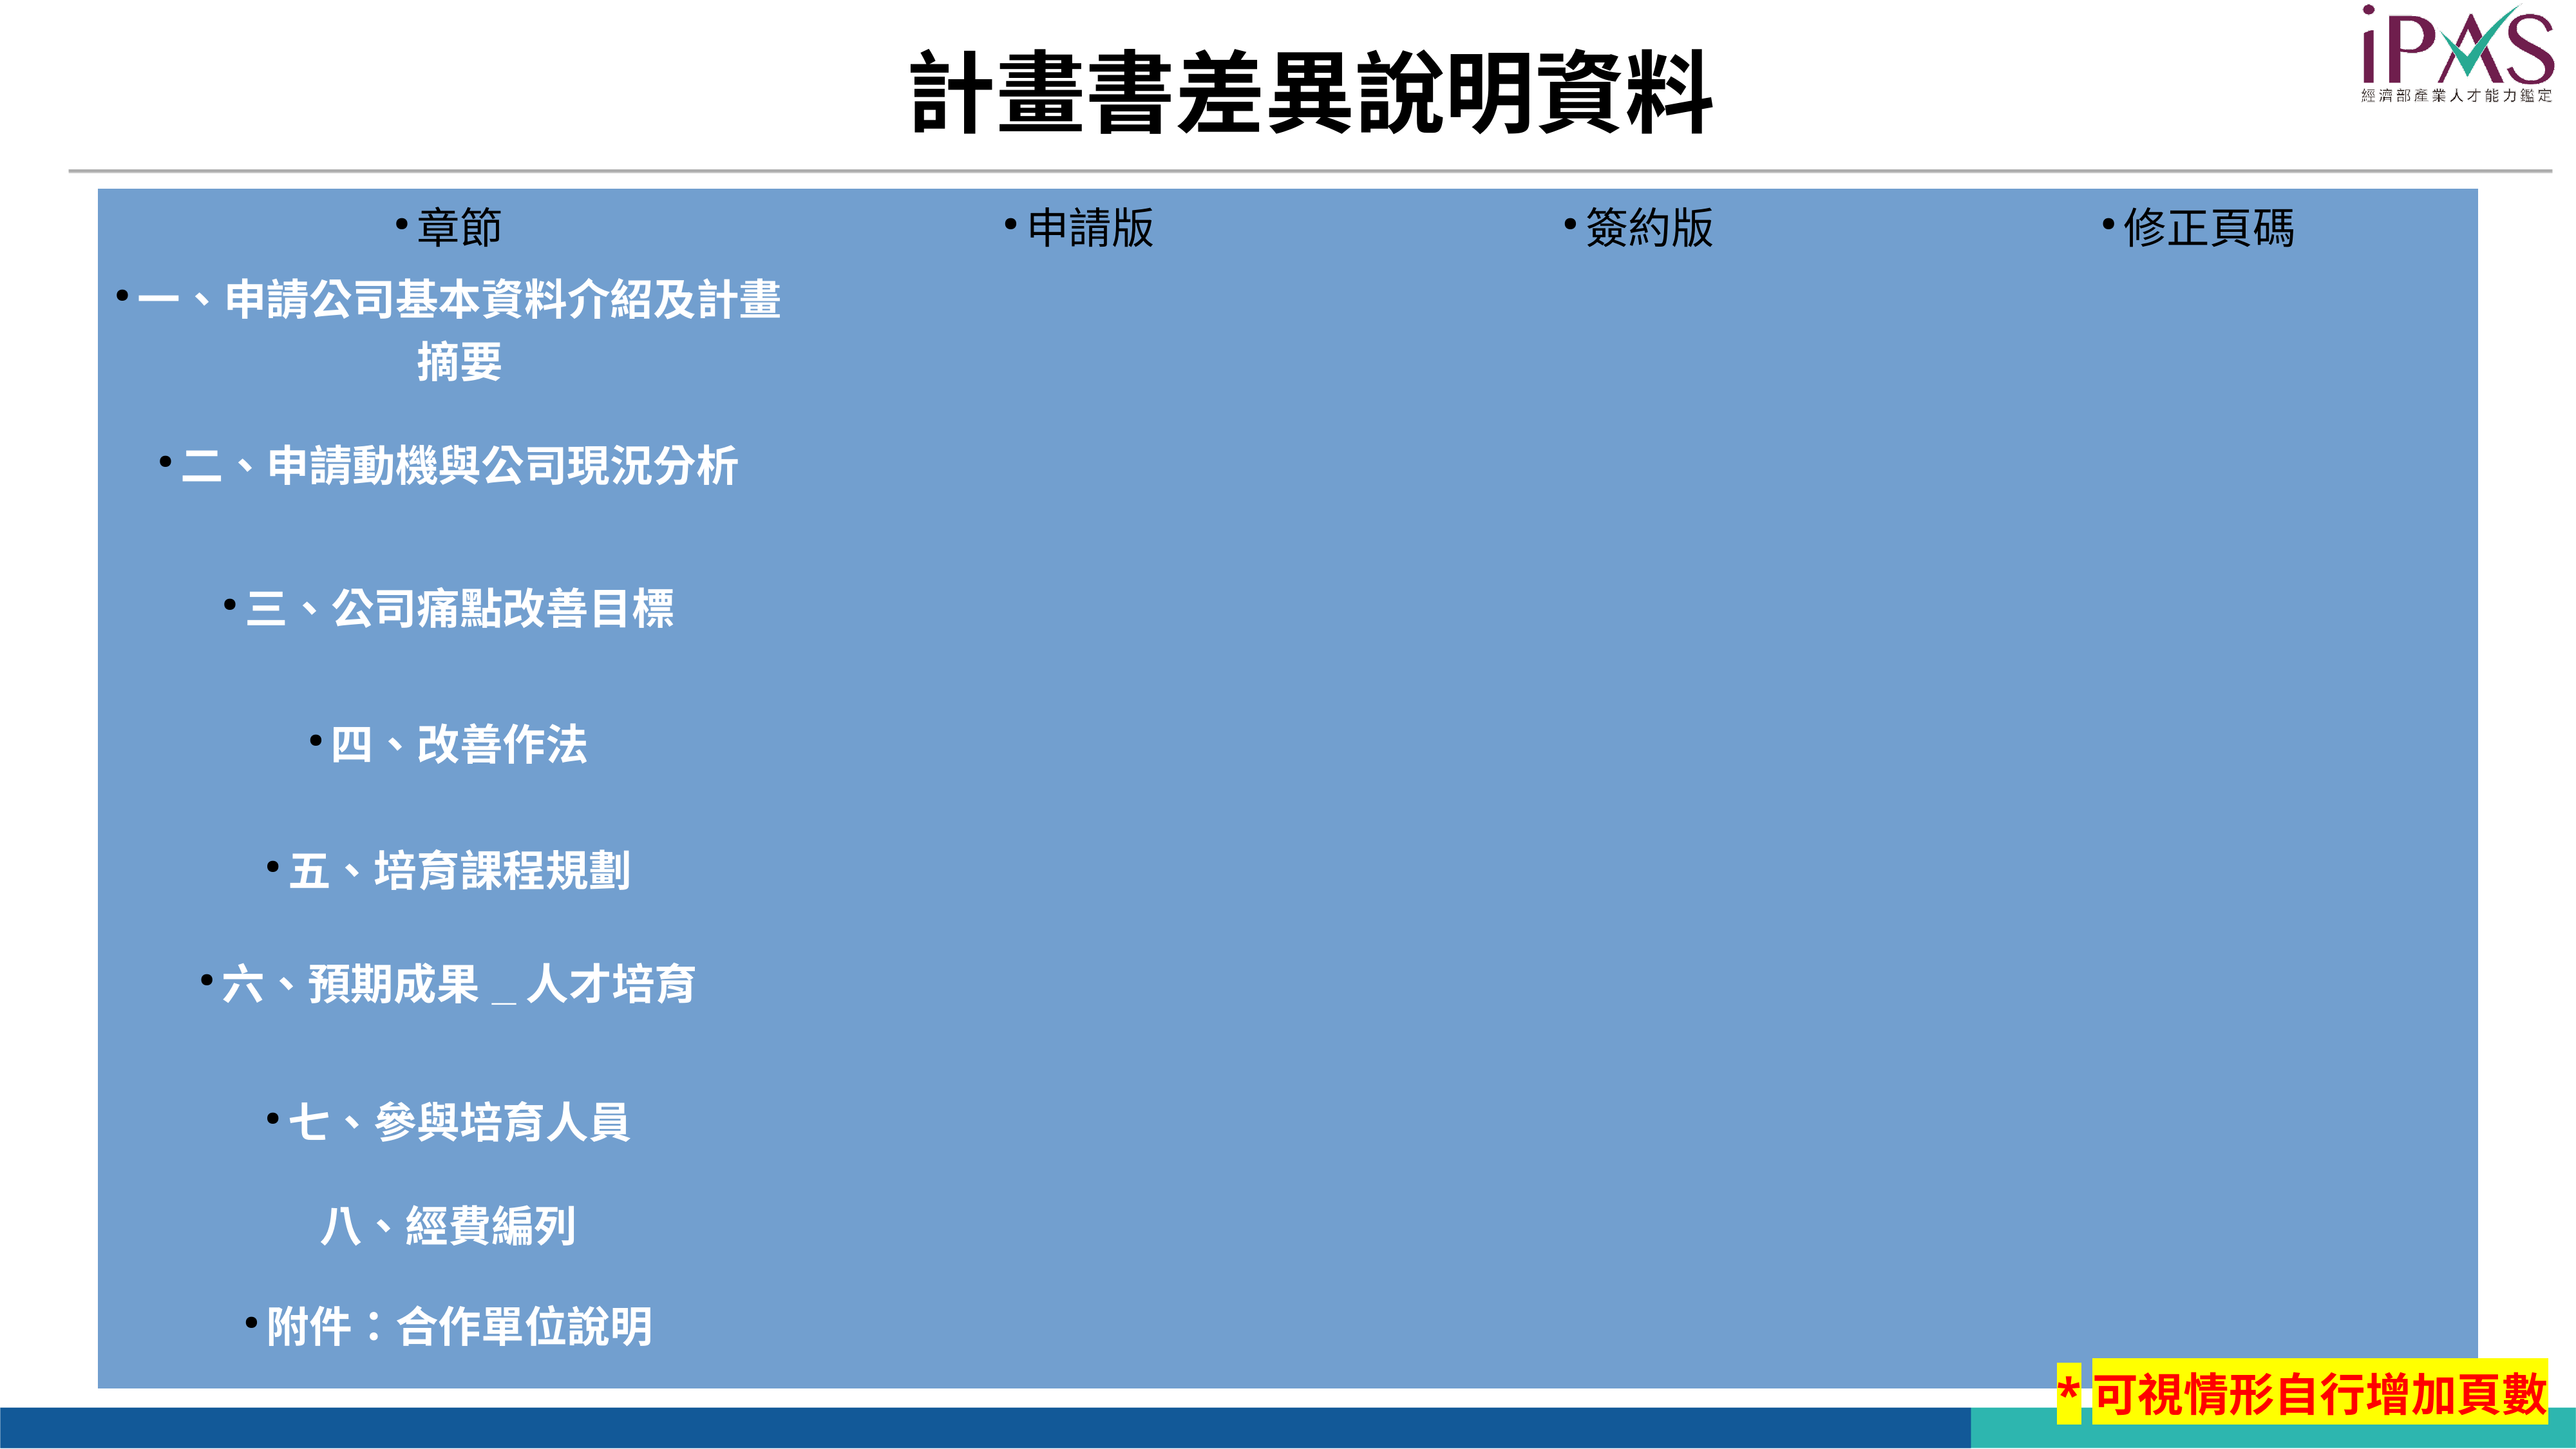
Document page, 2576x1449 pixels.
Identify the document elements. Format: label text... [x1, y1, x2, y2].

table_header 申請版 [799, 189, 1359, 261]
table_cell [1359, 261, 1918, 426]
table_cell 二、申請動機與公司現況分析 [98, 426, 799, 569]
table_cell 附件：合作單位說明 [98, 1288, 799, 1388]
text_box 計畫書差異說明資料 [263, 48, 2357, 152]
table_cell [1918, 1187, 2478, 1288]
table_cell [1359, 569, 1918, 706]
table_cell [1359, 831, 1918, 945]
table_cell [1359, 706, 1918, 831]
table_cell [799, 261, 1359, 426]
table_cell [1359, 426, 1918, 569]
table_header 簽約版 [1359, 189, 1918, 261]
table_cell 一、申請公司基本資料介紹及計畫摘要 [98, 261, 799, 426]
table_header 修正頁碼 [1918, 189, 2478, 261]
table_header 章節 [98, 189, 799, 261]
table_cell [1359, 1187, 1918, 1288]
table_cell [799, 1288, 1359, 1388]
table_cell [799, 945, 1359, 1084]
text_box *可視情形自行增加頁數 [2047, 1361, 2576, 1426]
table_cell [799, 831, 1359, 945]
table_cell 八、經費編列 [98, 1187, 799, 1288]
table_cell [1359, 1084, 1918, 1187]
table_cell 五、培育課程規劃 [98, 831, 799, 945]
table_cell [1359, 1288, 1918, 1388]
table_cell [799, 1084, 1359, 1187]
table_cell [1918, 426, 2478, 569]
table_cell [1918, 706, 2478, 831]
table_cell [1918, 1288, 2478, 1388]
table_cell 四、改善作法 [98, 706, 799, 831]
table_cell 三、公司痛點改善目標 [98, 569, 799, 706]
table_cell [799, 426, 1359, 569]
table_cell [799, 1187, 1359, 1288]
table_cell [1918, 569, 2478, 706]
table_cell [799, 706, 1359, 831]
table_cell 六、預期成果_人才培育 [98, 945, 799, 1084]
table_cell [1918, 1084, 2478, 1187]
table_cell [1918, 945, 2478, 1084]
table_cell [1359, 945, 1918, 1084]
table_cell [799, 569, 1359, 706]
table_cell 七、參與培育人員 [98, 1084, 799, 1187]
table_cell [1918, 831, 2478, 945]
table_cell [1918, 261, 2478, 426]
